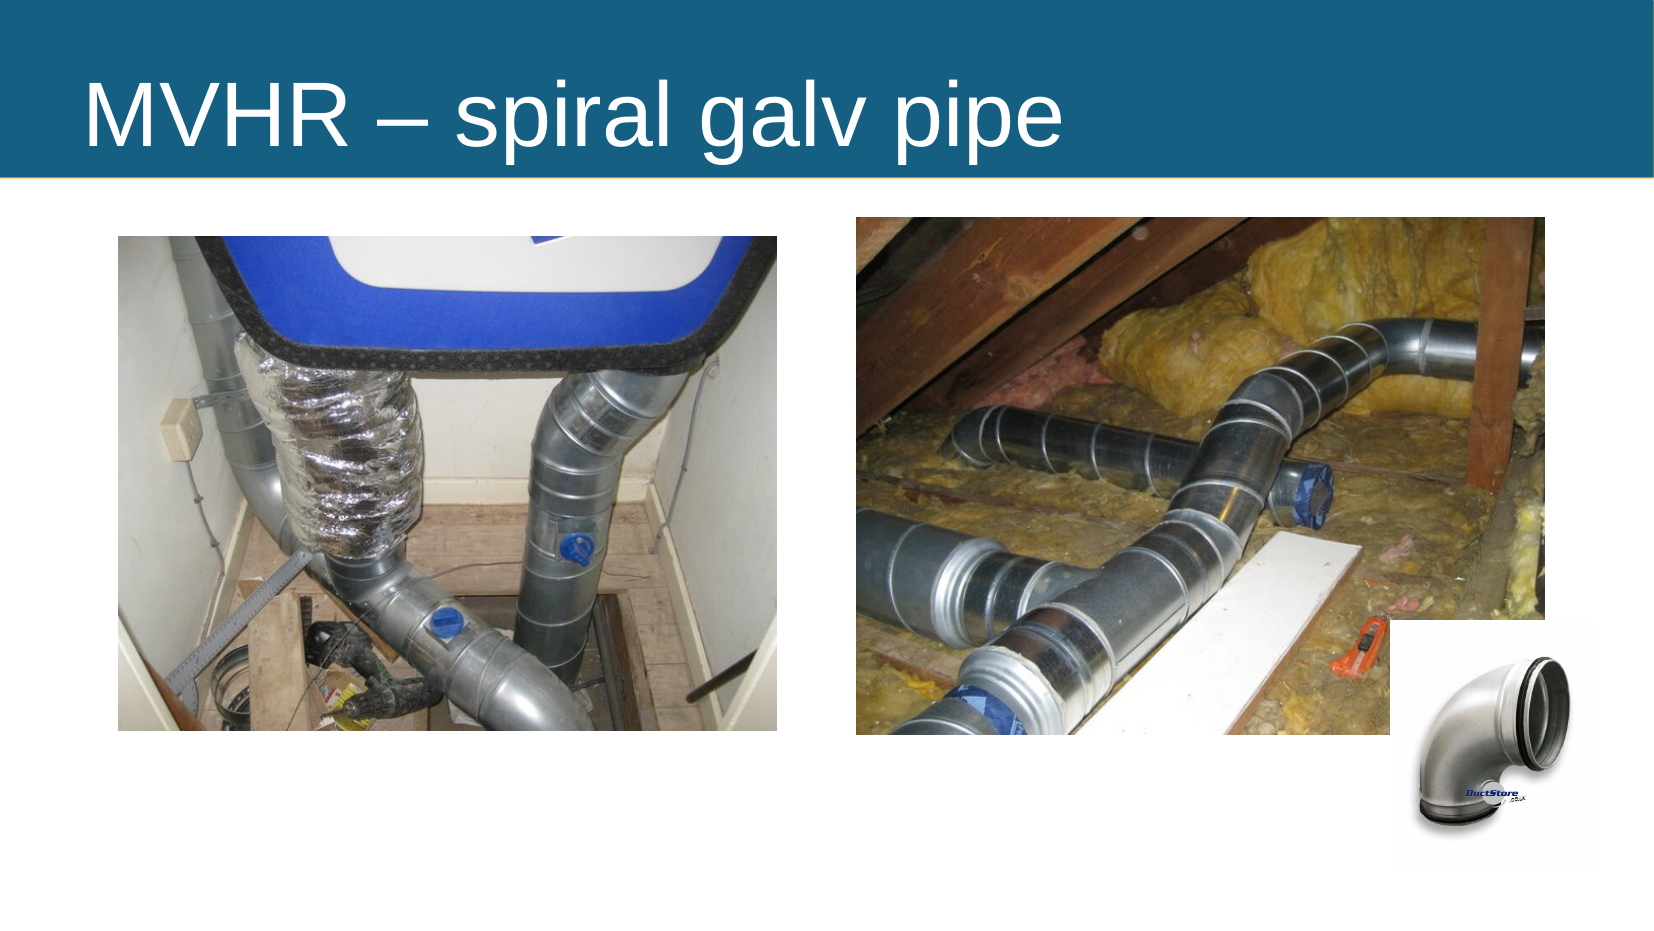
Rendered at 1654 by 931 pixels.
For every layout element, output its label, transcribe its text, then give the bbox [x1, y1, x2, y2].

picture [118, 236, 777, 731]
picture [856, 217, 1595, 873]
title MVHR – spiral galv pipe [82, 37, 1571, 193]
